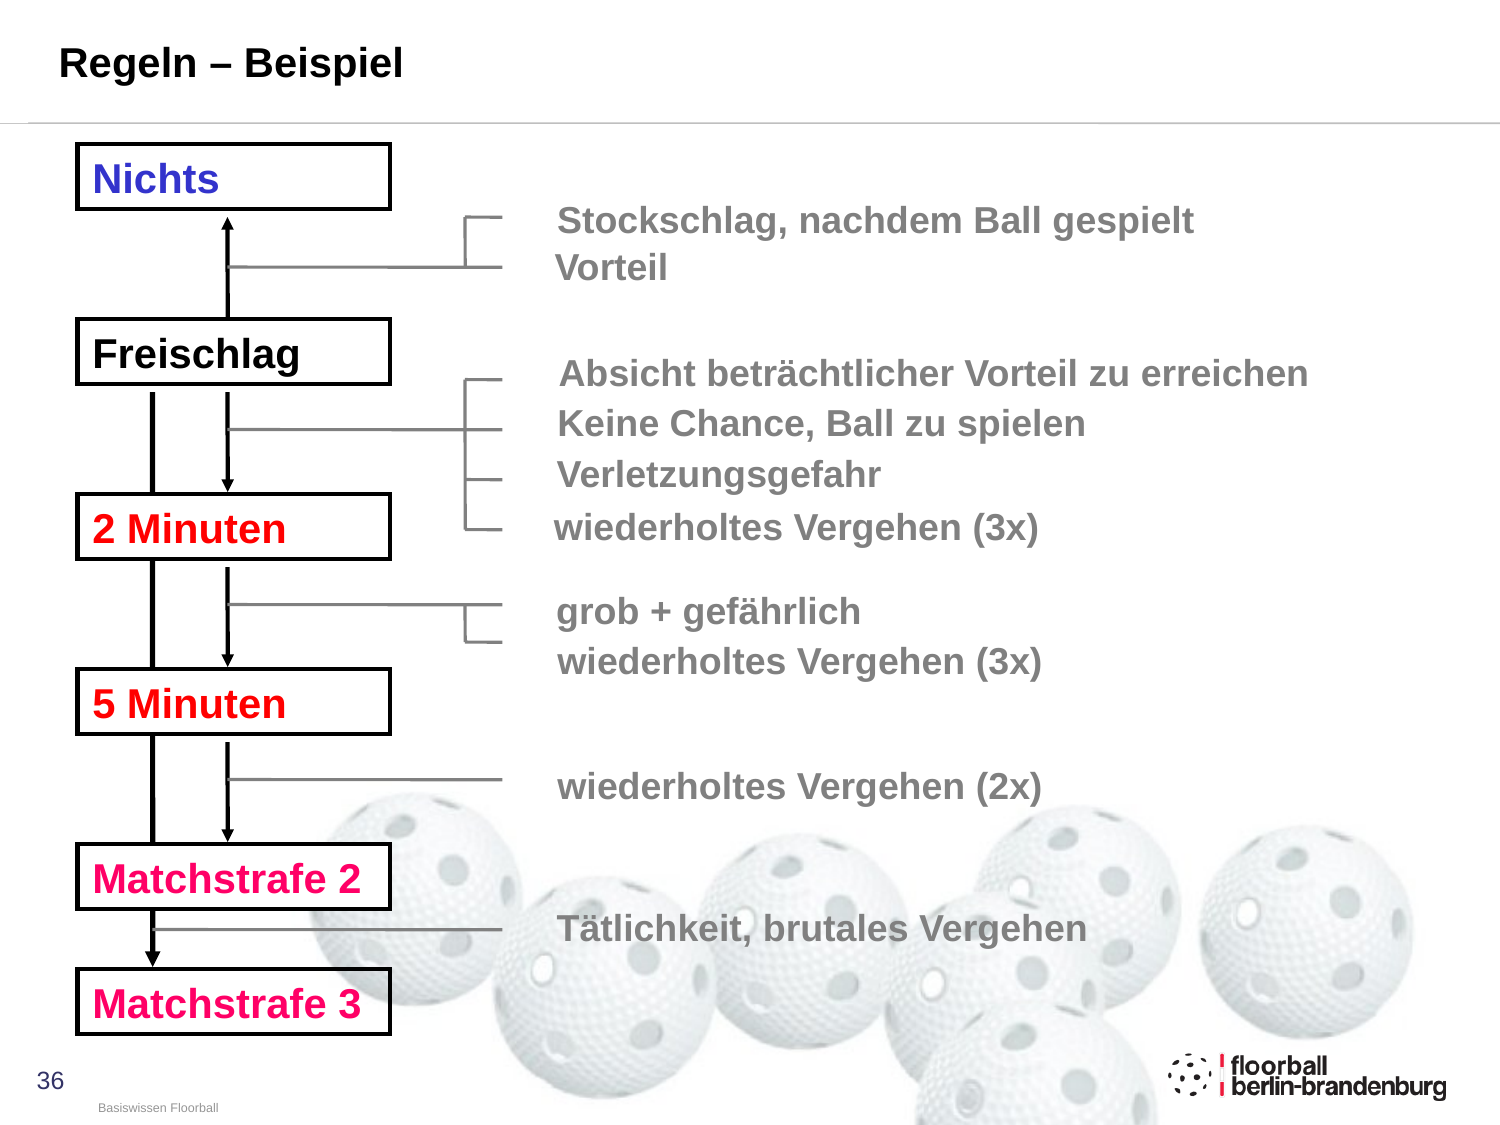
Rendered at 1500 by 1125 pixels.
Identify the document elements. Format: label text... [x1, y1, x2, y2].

text_box 2 Minuten [77, 493, 390, 560]
text_box Matchstrafe 3 [77, 968, 390, 1035]
text_box wiederholtes Vergehen (2x) [542, 754, 1058, 815]
text_box Keine Chance, Ball zu spielen [542, 391, 1102, 453]
text_box Freischlag [77, 318, 390, 385]
text_box wiederholtes Vergehen (3x) [539, 495, 1236, 556]
text_box Vorteil [539, 235, 684, 296]
text_box Stockschlag, nachdem Ball gespielt [542, 188, 1210, 249]
picture [242, 355, 1483, 1125]
text_box Nichts [77, 143, 390, 210]
text_box Verletzungsgefahr [541, 441, 897, 503]
text_box grob + gefährlich [541, 579, 877, 640]
text_box 5 Minuten [77, 668, 390, 735]
text_box Tätlichkeit, brutales Vergehen [541, 896, 1103, 958]
text_box Matchstrafe 2 [77, 843, 390, 910]
text_box Regeln – Beispiel [43, 28, 1466, 94]
text_box wiederholtes Vergehen (3x) [542, 629, 1058, 690]
text_box Absicht beträchtlicher Vorteil zu erreichen [543, 341, 1325, 403]
